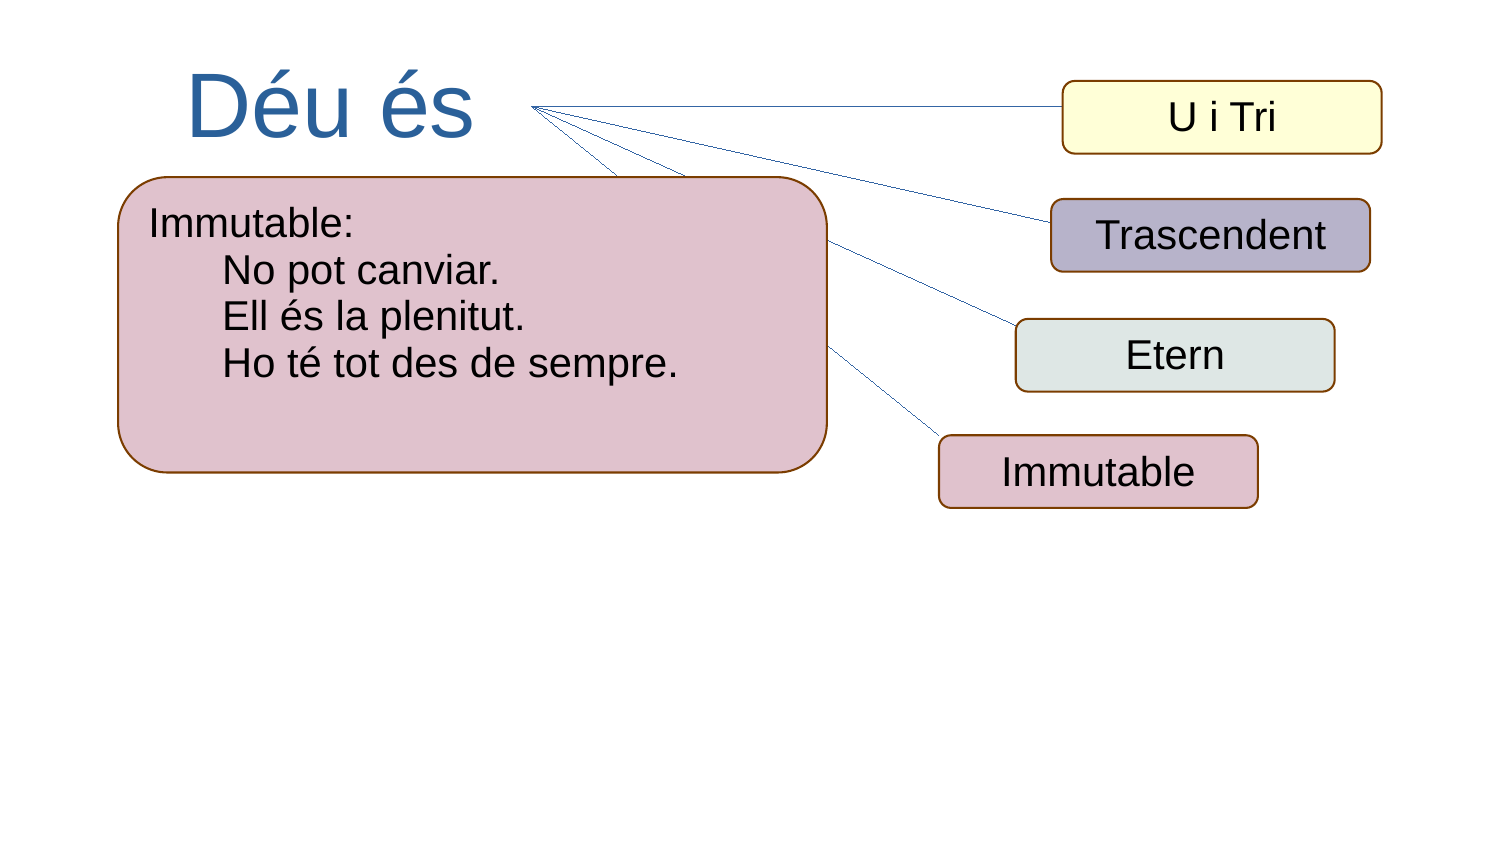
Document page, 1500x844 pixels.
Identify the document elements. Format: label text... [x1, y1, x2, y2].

text_box Trascendent [1051, 199, 1371, 272]
text_box Etern [1015, 318, 1335, 392]
text_box Immutable: No pot canviar. Ell és la plenitut. Ho té tot des de sempre. [118, 177, 827, 473]
text_box Immutable [938, 435, 1258, 508]
title Déu és [64, 35, 597, 177]
text_box U i Tri [1062, 80, 1382, 154]
